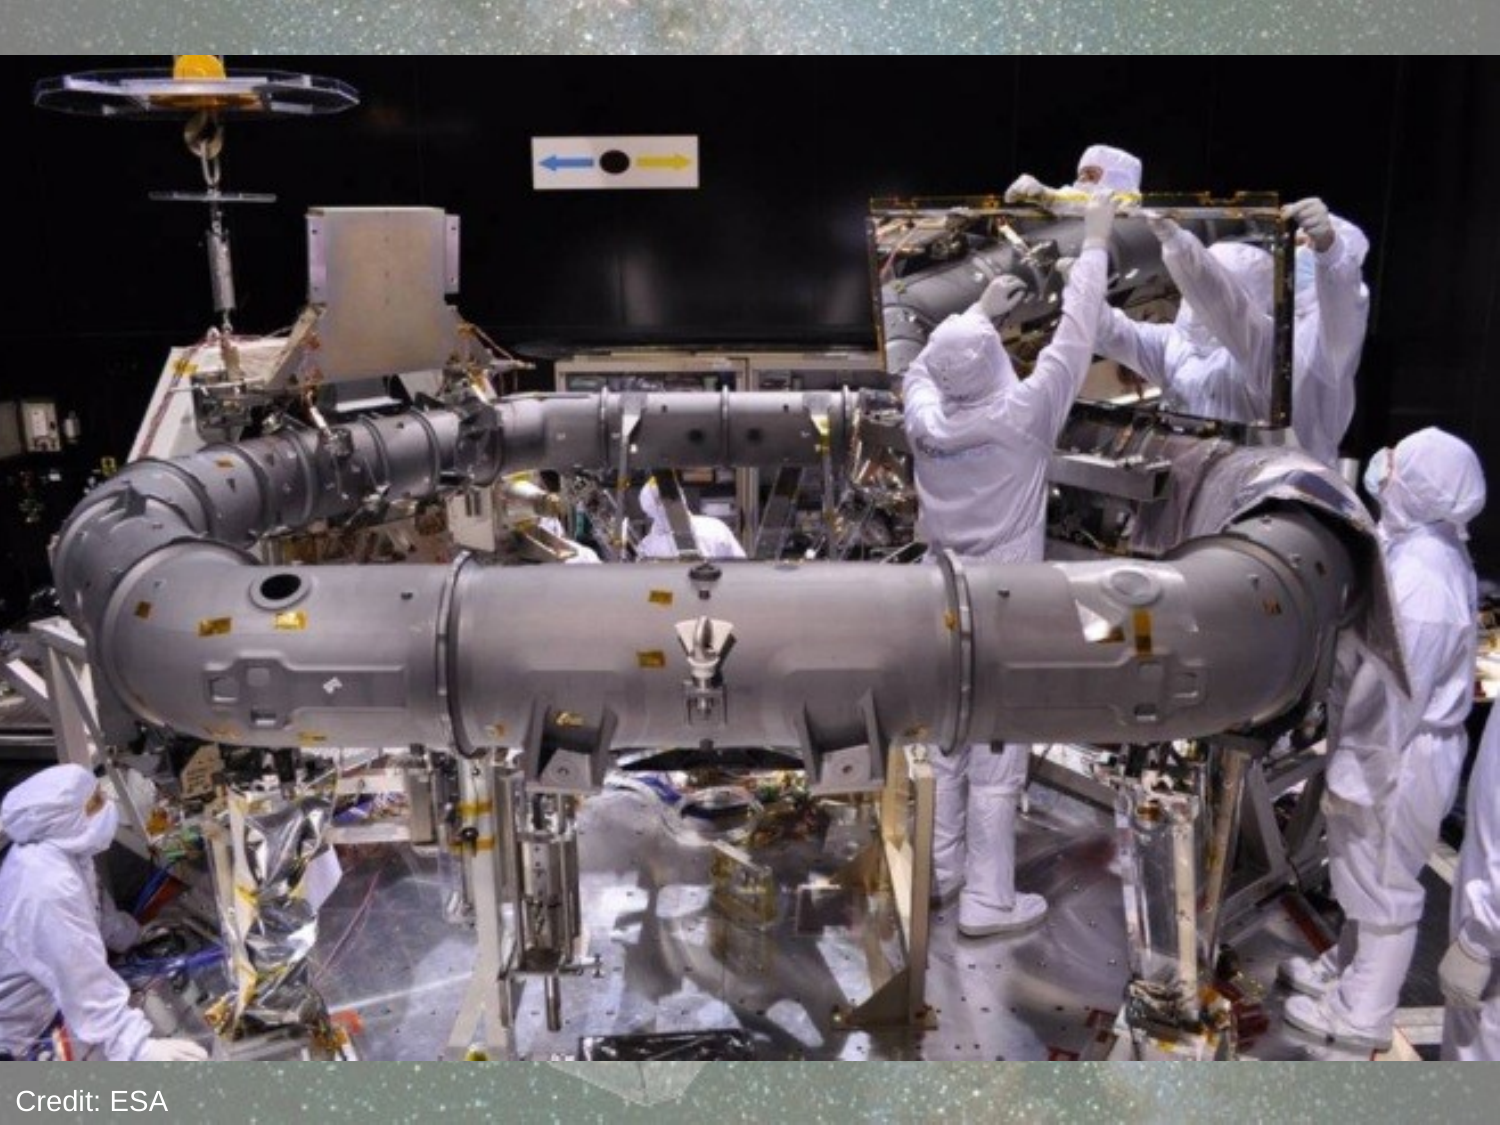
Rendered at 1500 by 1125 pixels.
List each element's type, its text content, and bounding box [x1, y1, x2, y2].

text_box Credit: ESA [0, 1074, 184, 1125]
picture [0, 0, 1500, 1125]
